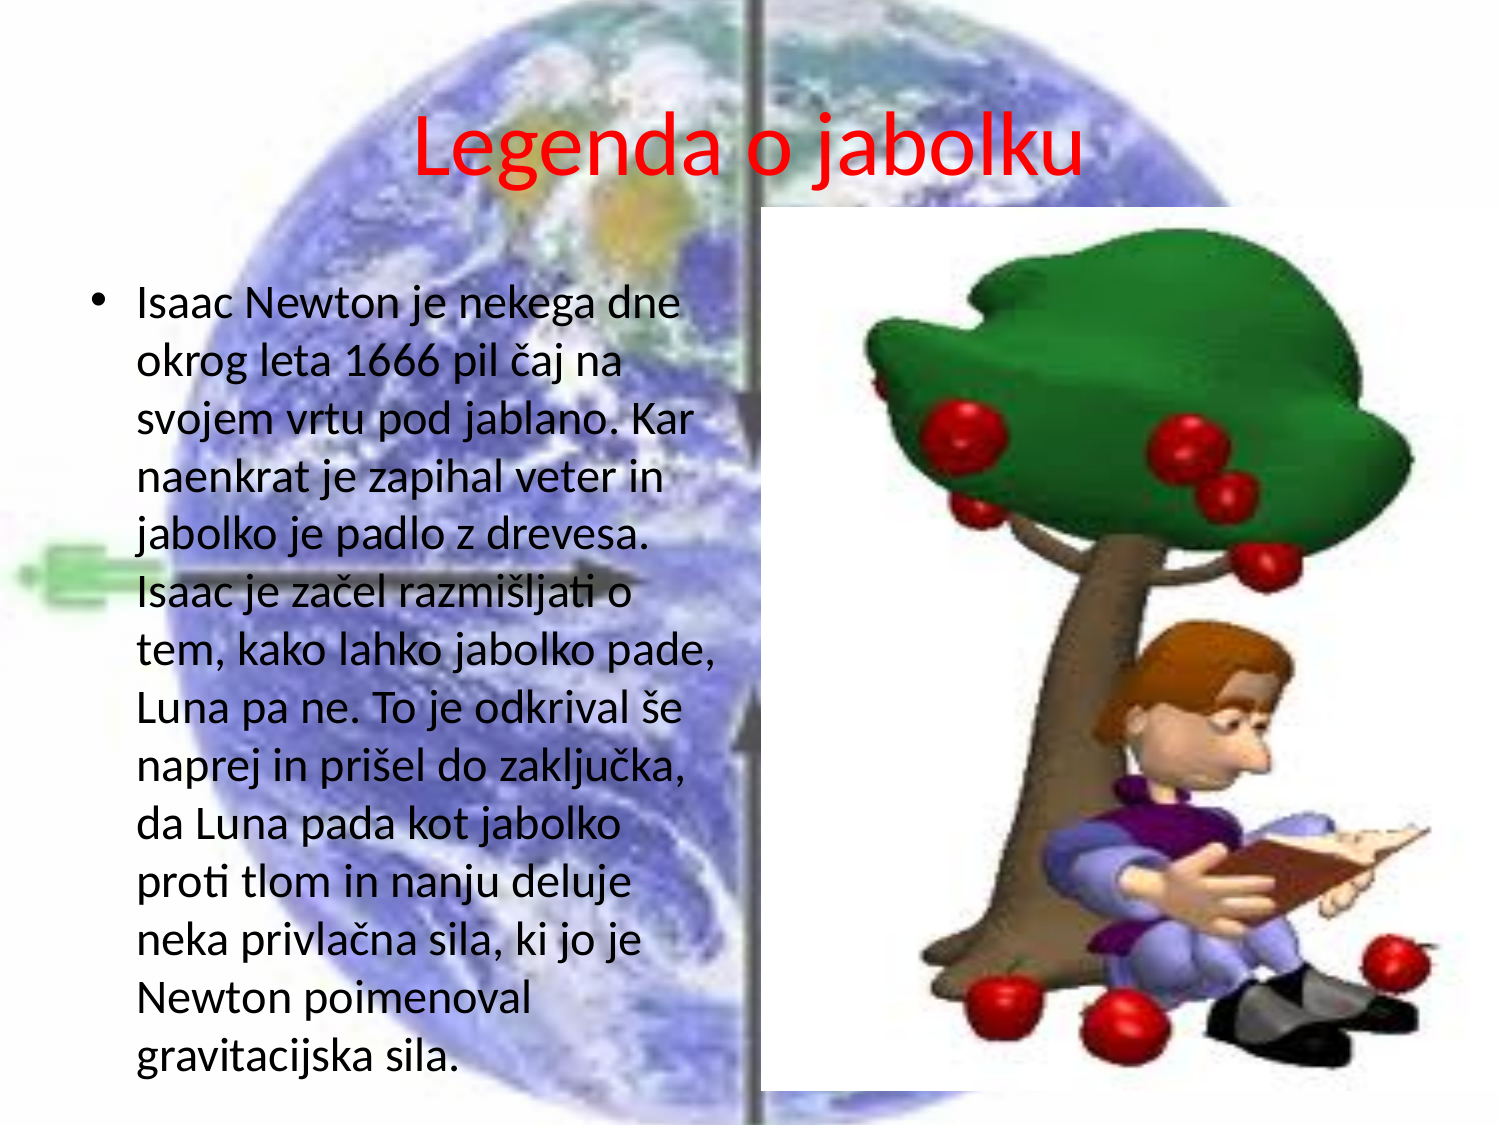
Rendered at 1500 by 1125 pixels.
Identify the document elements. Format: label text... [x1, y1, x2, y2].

list Isaac Newton je nekega dne okrog leta 1666 pil čaj na svojem vrtu pod jablano. Kar naenkrat je zapihal veter in jabolko je padlo z drevesa. Isaac je začel razmišljati o tem, kako lahko jabolko pade, Luna pa ne. To je odkrival še naprej in prišel do zaključka, da Luna pada kot jabolko proti tlom in nanju deluje neka privlačna sila, ki jo je Newton poimenoval gravitacijska sila. [75, 262, 738, 1094]
picture [0, 0, 1500, 1125]
title Legenda o jabolku [75, 45, 1425, 233]
